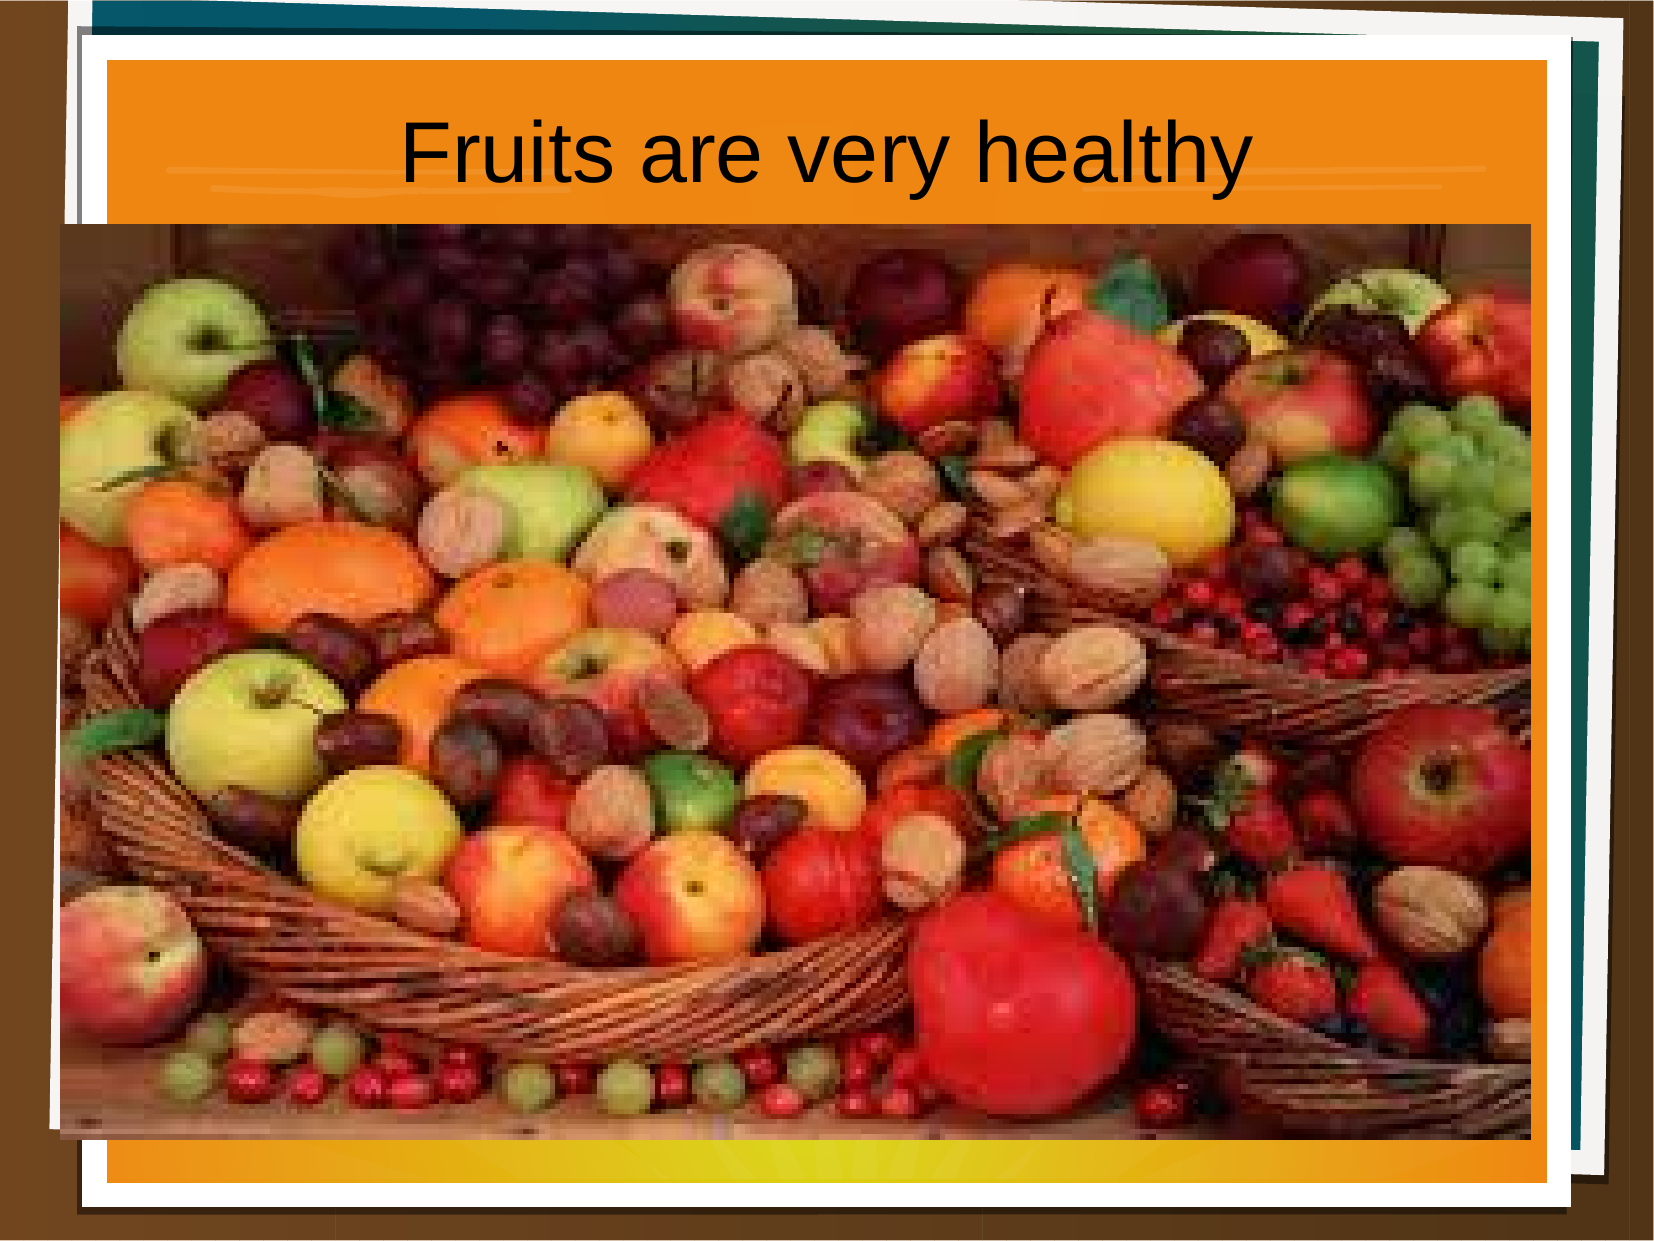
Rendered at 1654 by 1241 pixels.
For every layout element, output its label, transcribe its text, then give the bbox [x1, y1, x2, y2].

title Fruits are very healthy [82, 49, 1571, 257]
picture [60, 224, 1531, 1141]
